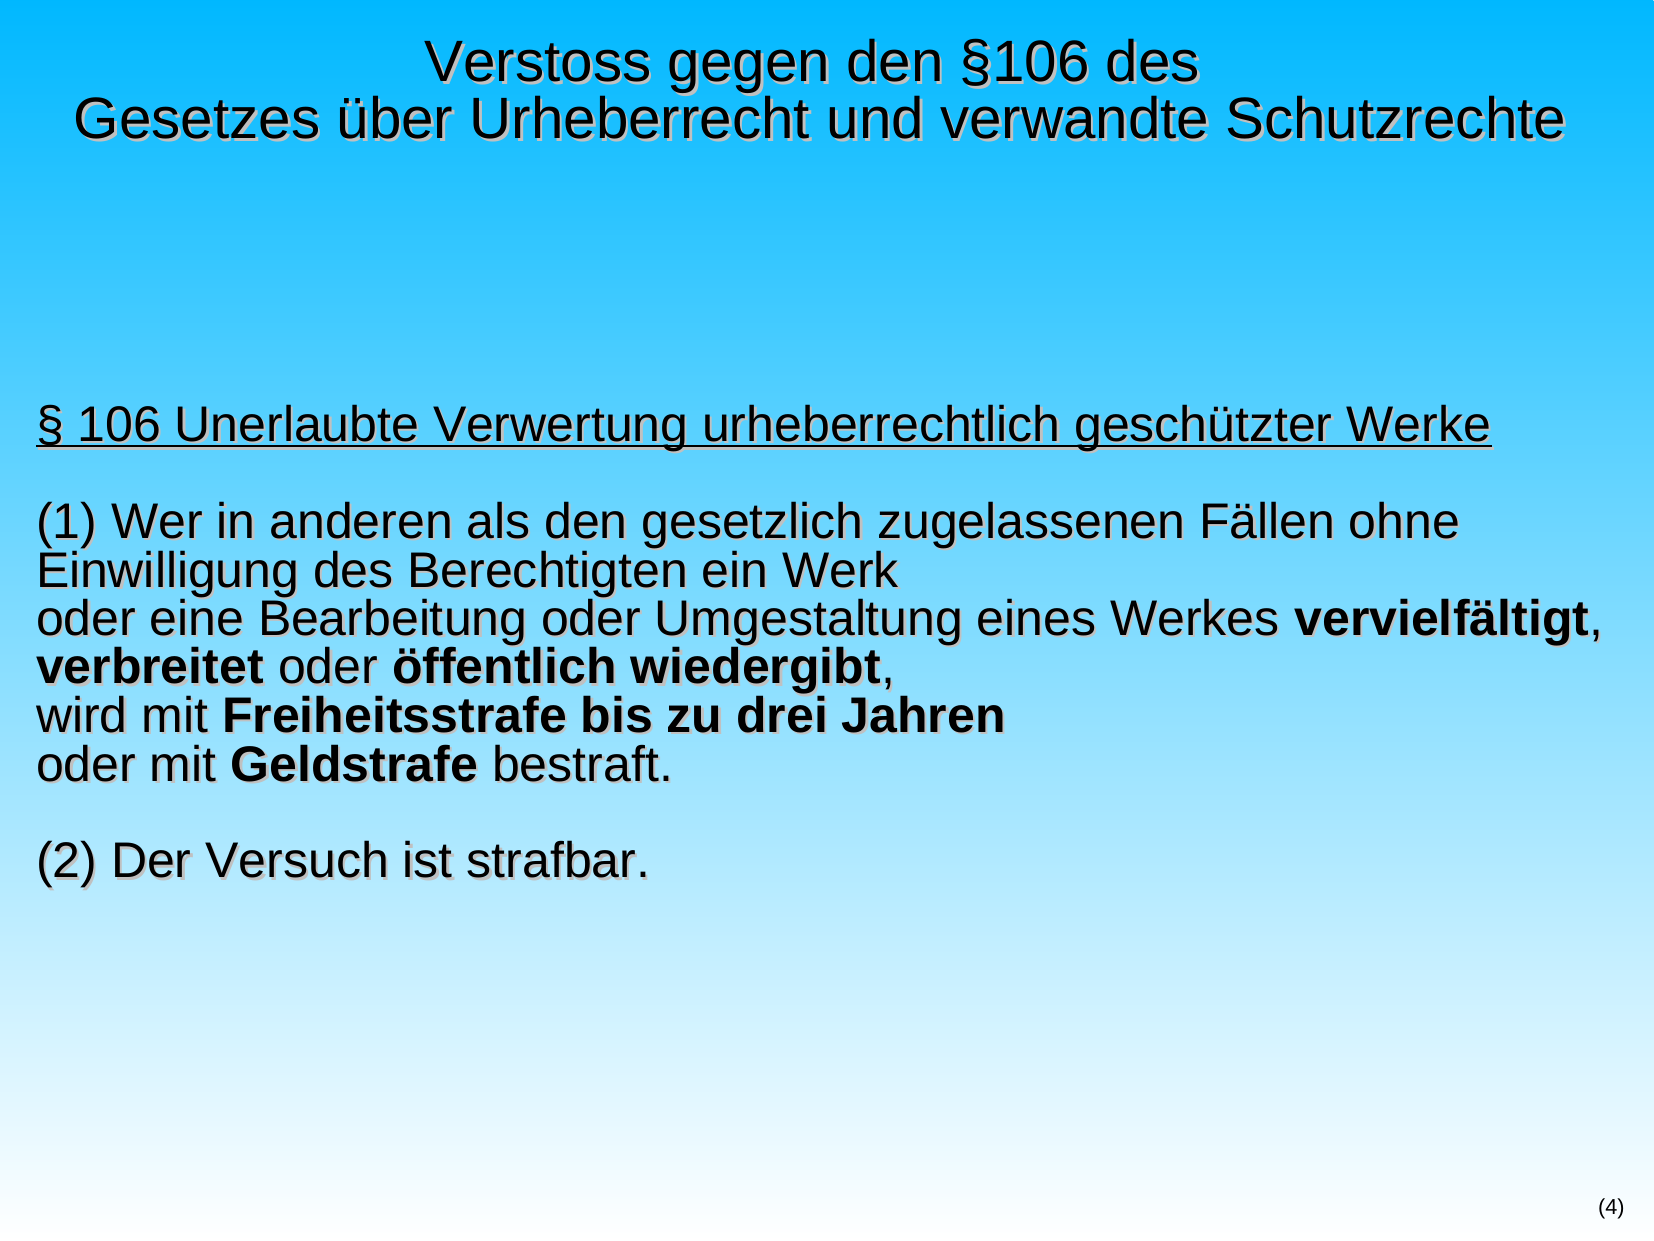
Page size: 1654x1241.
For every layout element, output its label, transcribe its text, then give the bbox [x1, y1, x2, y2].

text_box (4)‏ [1583, 1184, 1640, 1241]
text_box § 106 Unerlaubte Verwertung urheberrechtlich geschützter Werke (1) Wer in anderen als den gesetzlich zugelassenen Fällen ohne Einwilligung des Berechtigten ein Werk oder eine Bearbeitung oder Umgestaltung eines Werkes vervielfältigt, verbreitet oder öffentlich wiedergibt, wird mit Freiheitsstrafe bis zu drei Jahren oder mit Geldstrafe bestraft. (2) Der Versuch ist strafbar. [21, 395, 1632, 977]
text_box Verstoss gegen den §106 des Gesetzes über Urheberrecht und verwandte Schutzrechte [59, 29, 1583, 174]
